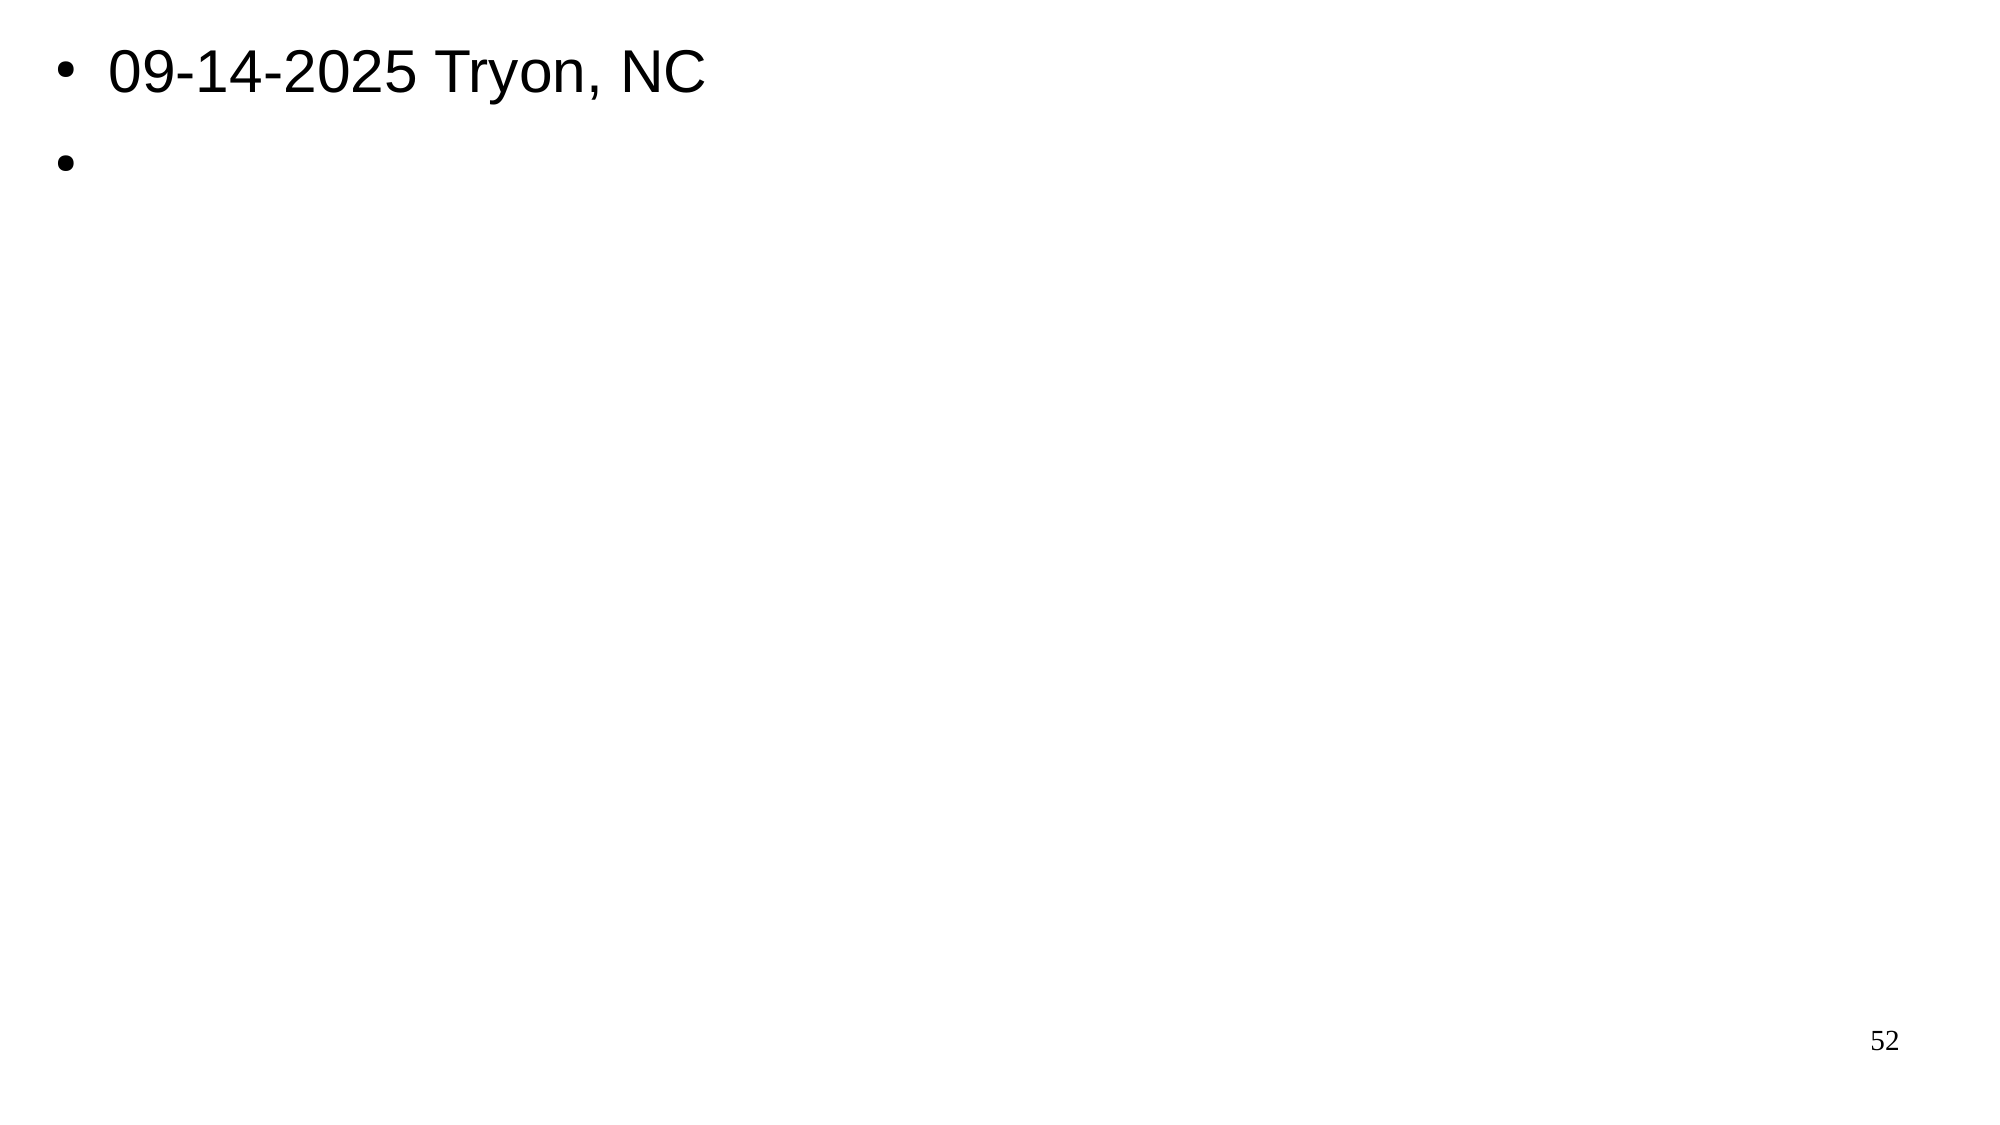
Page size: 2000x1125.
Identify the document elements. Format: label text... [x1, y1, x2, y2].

list 09-14-2025 Tryon, NC [37, 37, 1951, 1088]
